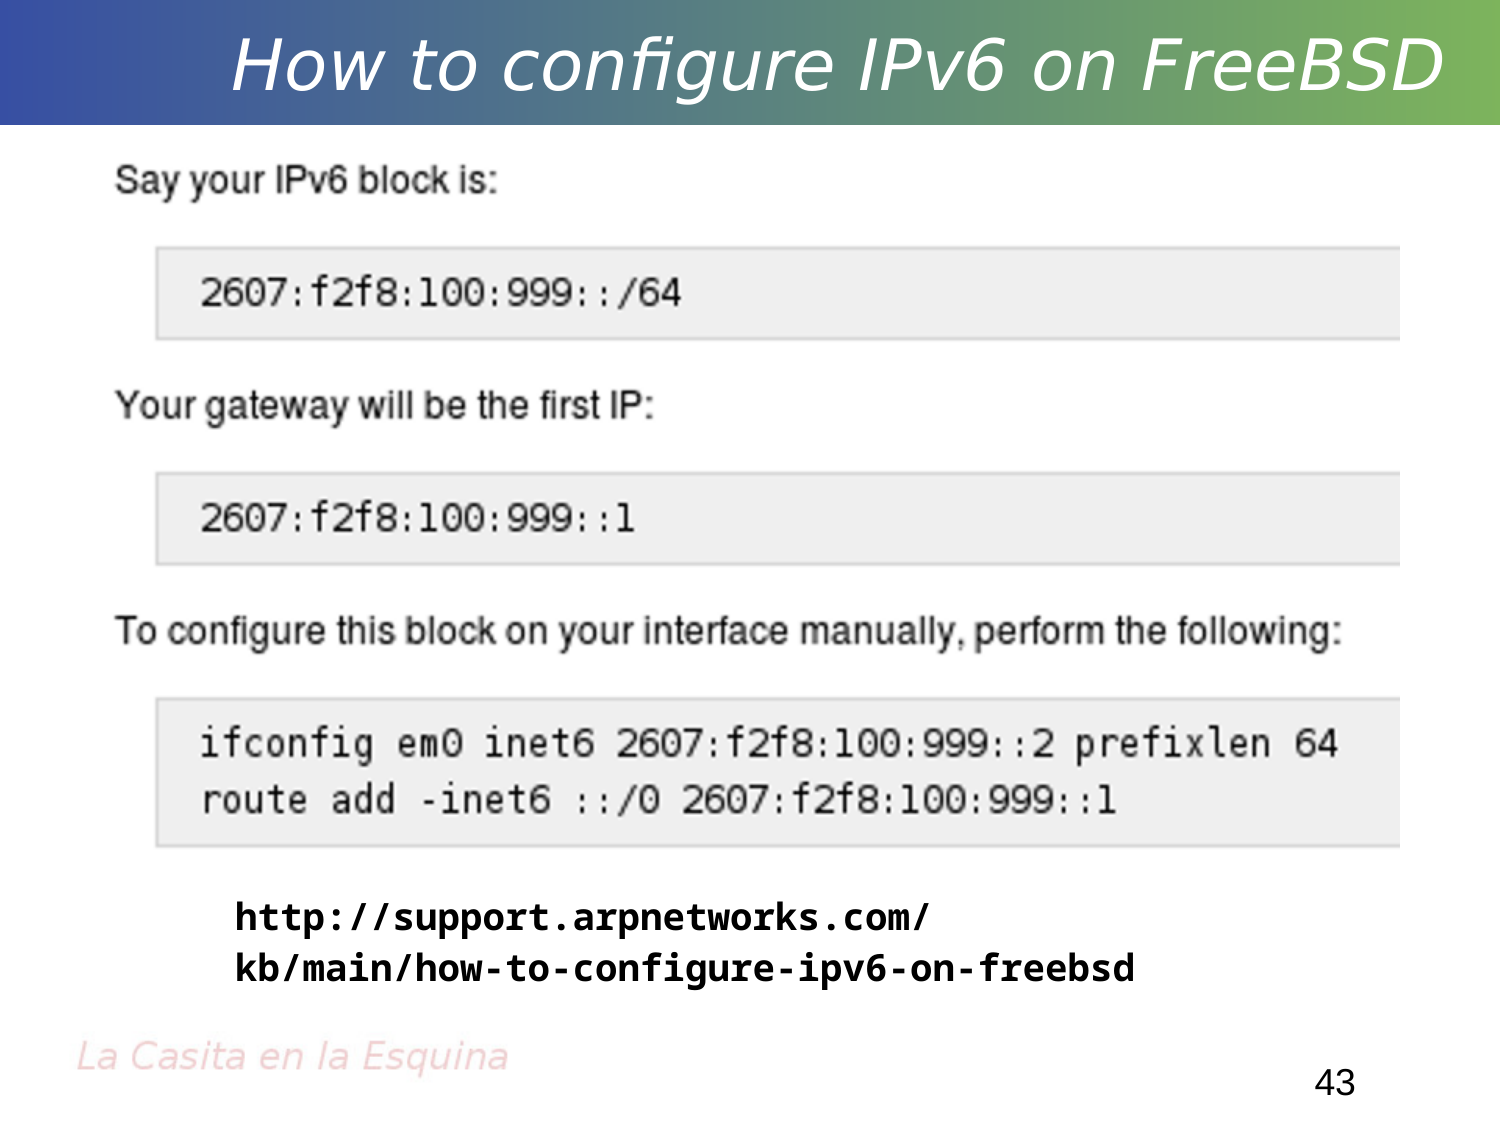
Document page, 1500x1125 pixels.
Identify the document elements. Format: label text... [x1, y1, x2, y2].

list http://support.arpnetworks.com/ kb/main/how-to-configure-ipv6-on-freebsd [192, 885, 1186, 1006]
picture [45, 1019, 545, 1095]
title How to configure IPv6 on FreeBSD [62, 12, 1463, 113]
picture [90, 134, 1400, 876]
